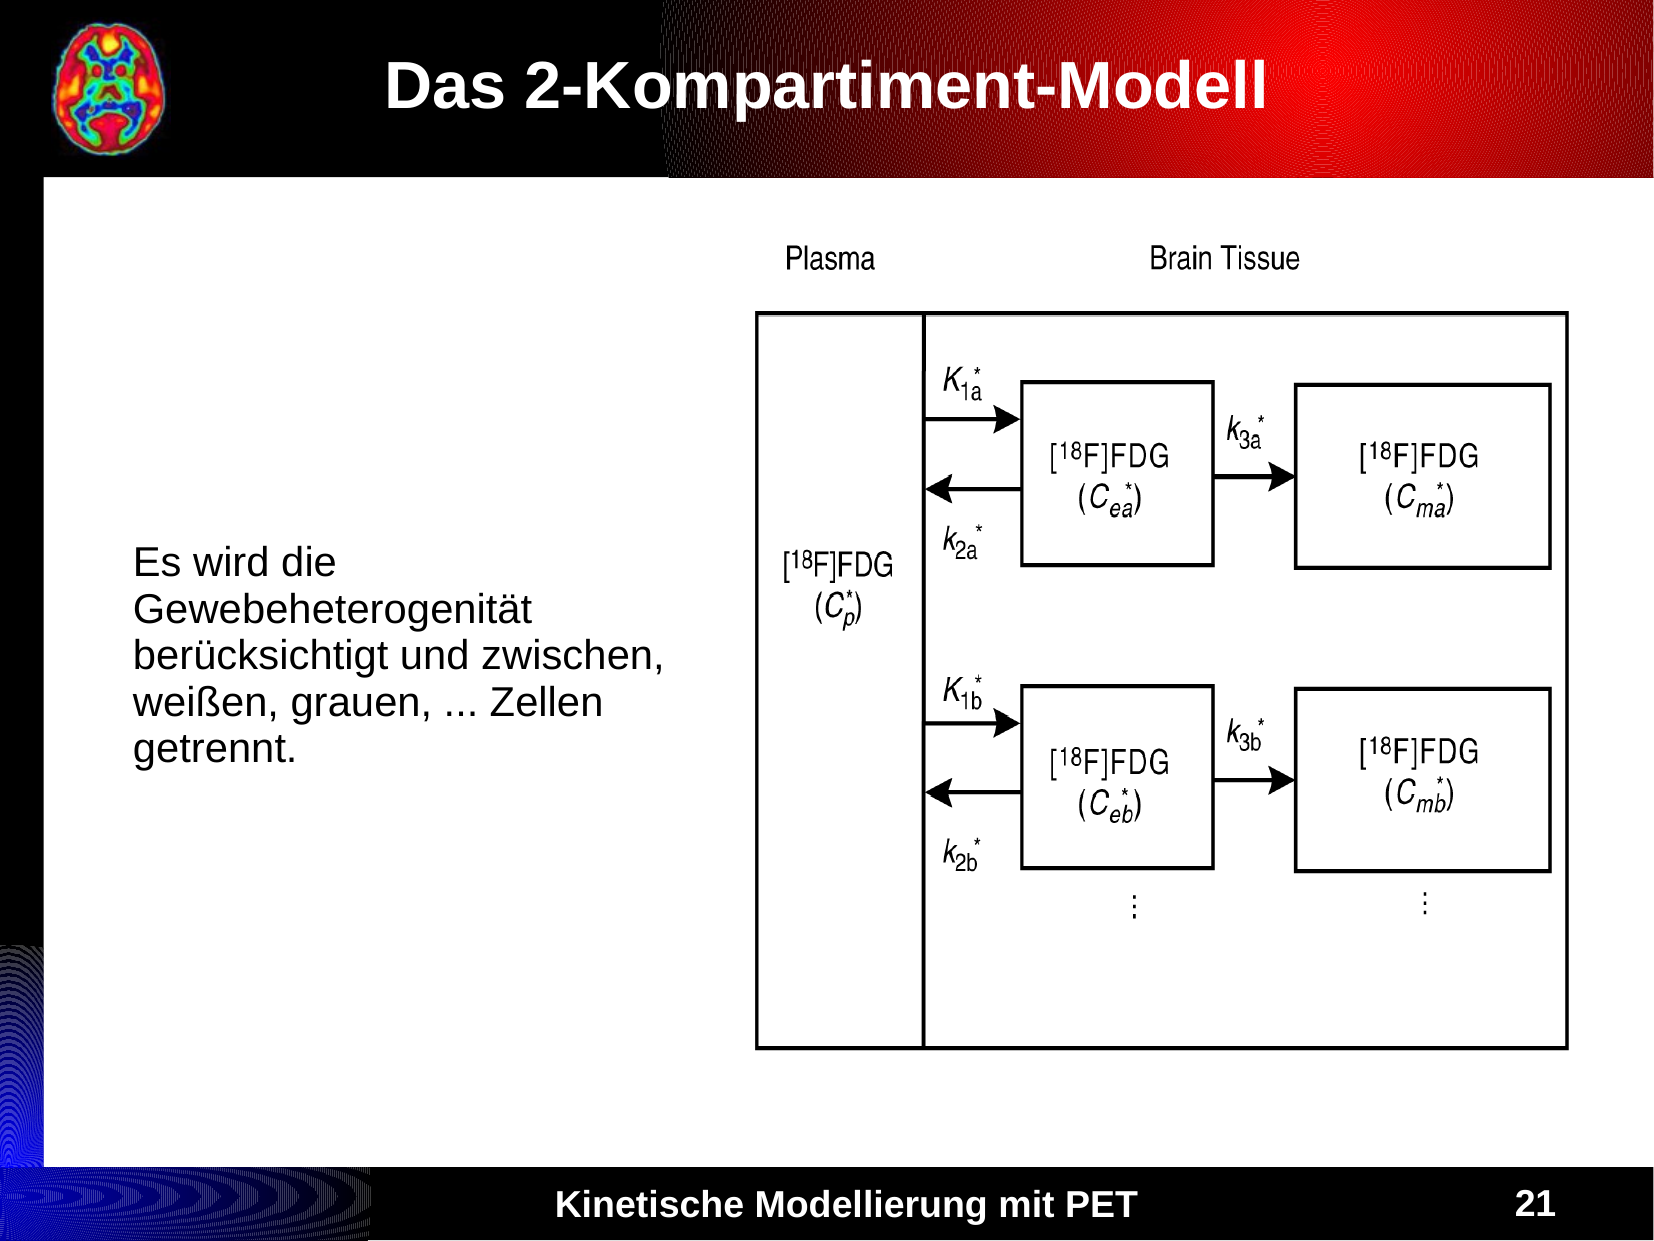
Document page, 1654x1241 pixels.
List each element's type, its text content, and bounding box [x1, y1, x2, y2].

text_box [0, 0, 1654, 1241]
text_box 55 [1422, 1175, 1649, 1234]
title Das 2-Kompartiment-Modell [115, 11, 1539, 160]
text_box Kinetische Modellierung mit PET [512, 1176, 1182, 1235]
picture [738, 236, 1595, 1077]
text_box Es wird die Gewebeheterogenität berücksichtigt und zwischen, weißen, grauen, ... Zellen getrennt. [118, 531, 709, 781]
picture [51, 17, 115, 160]
